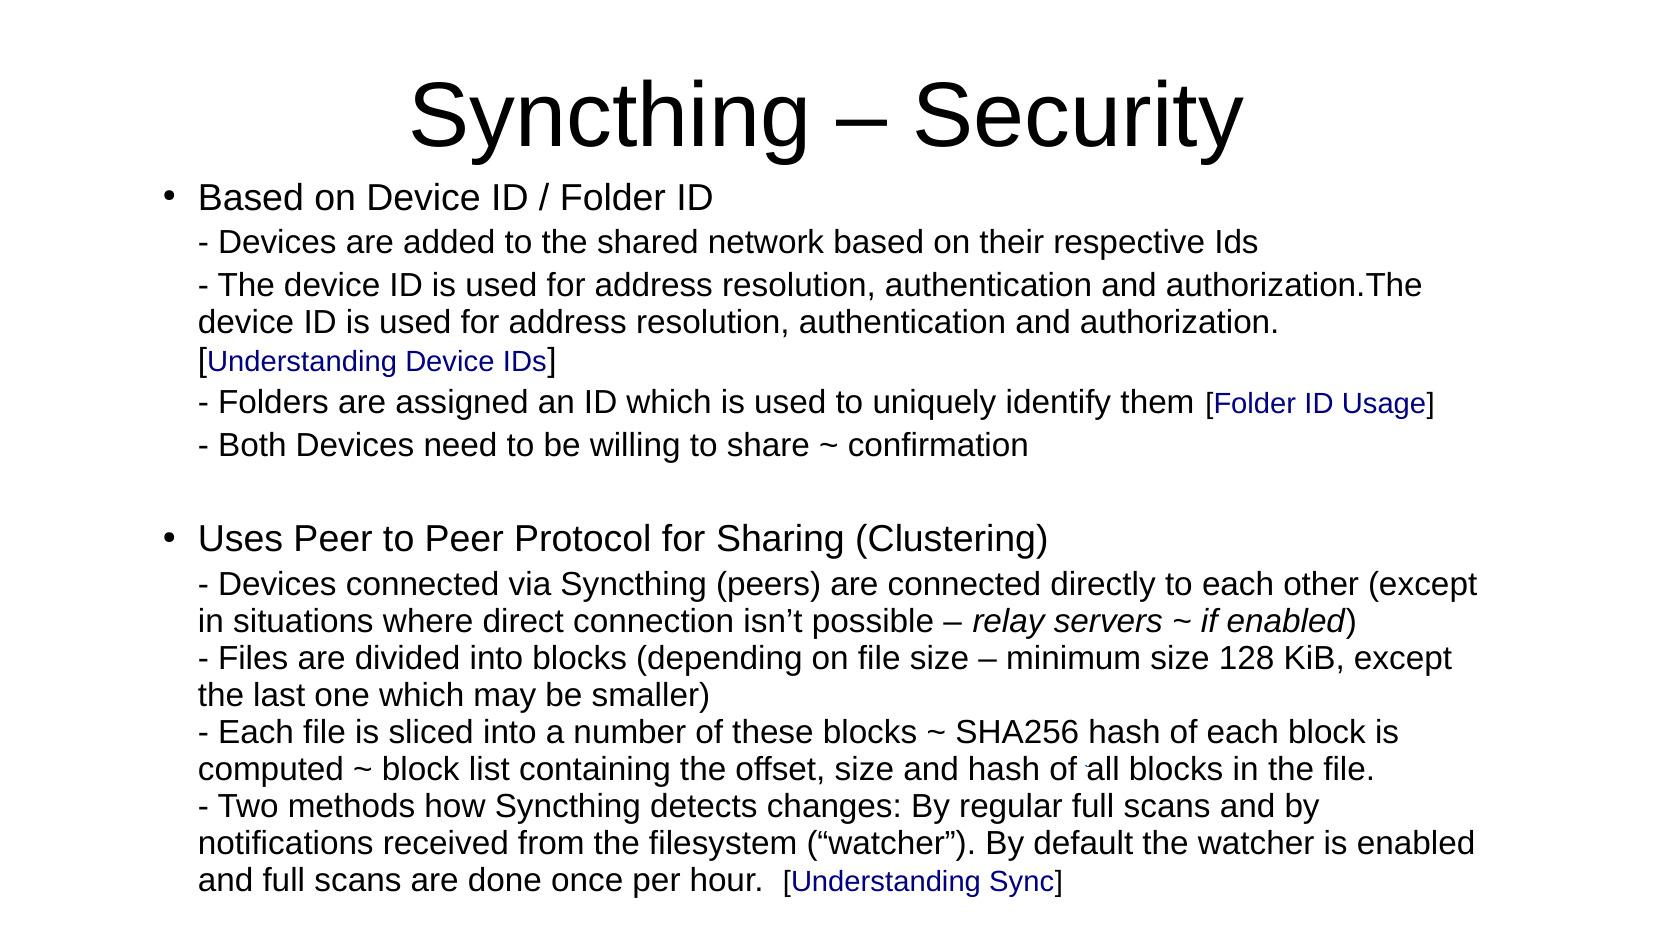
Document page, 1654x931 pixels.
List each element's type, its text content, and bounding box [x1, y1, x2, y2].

title Syncthing – Security [82, 37, 1571, 193]
text_box Based on Device ID / Folder ID - Devices are added to the shared network based on their respective Ids - The device ID is used for address resolution, authentication and authorization.The device ID is used for address resolution, authentication and authorization. [Understanding Device IDs] - Folders are assigned an ID which is used to uniquely identify them [Folder ID Usage] - Both Devices need to be willing to share ~ confirmation Uses Peer to Peer Protocol for Sharing (Clustering) - Devices connected via Syncthing (peers) are connected directly to each other (except in situations where direct connection isn’t possible – relay servers ~ if enabled) - Files are divided into blocks (depending on file size – minimum size 128 KiB, except the last one which may be smaller) - Each file is sliced into a number of these blocks ~ SHA256 hash of each block is computed ~ block list containing the offset, size and hash of all blocks in the file. - Two methods how Syncthing detects changes: By regular full scans and by notifications received from the filesystem (“watcher”). By default the watcher is enabled and full scans are done once per hour. [Understanding Sync] [147, 168, 1495, 912]
